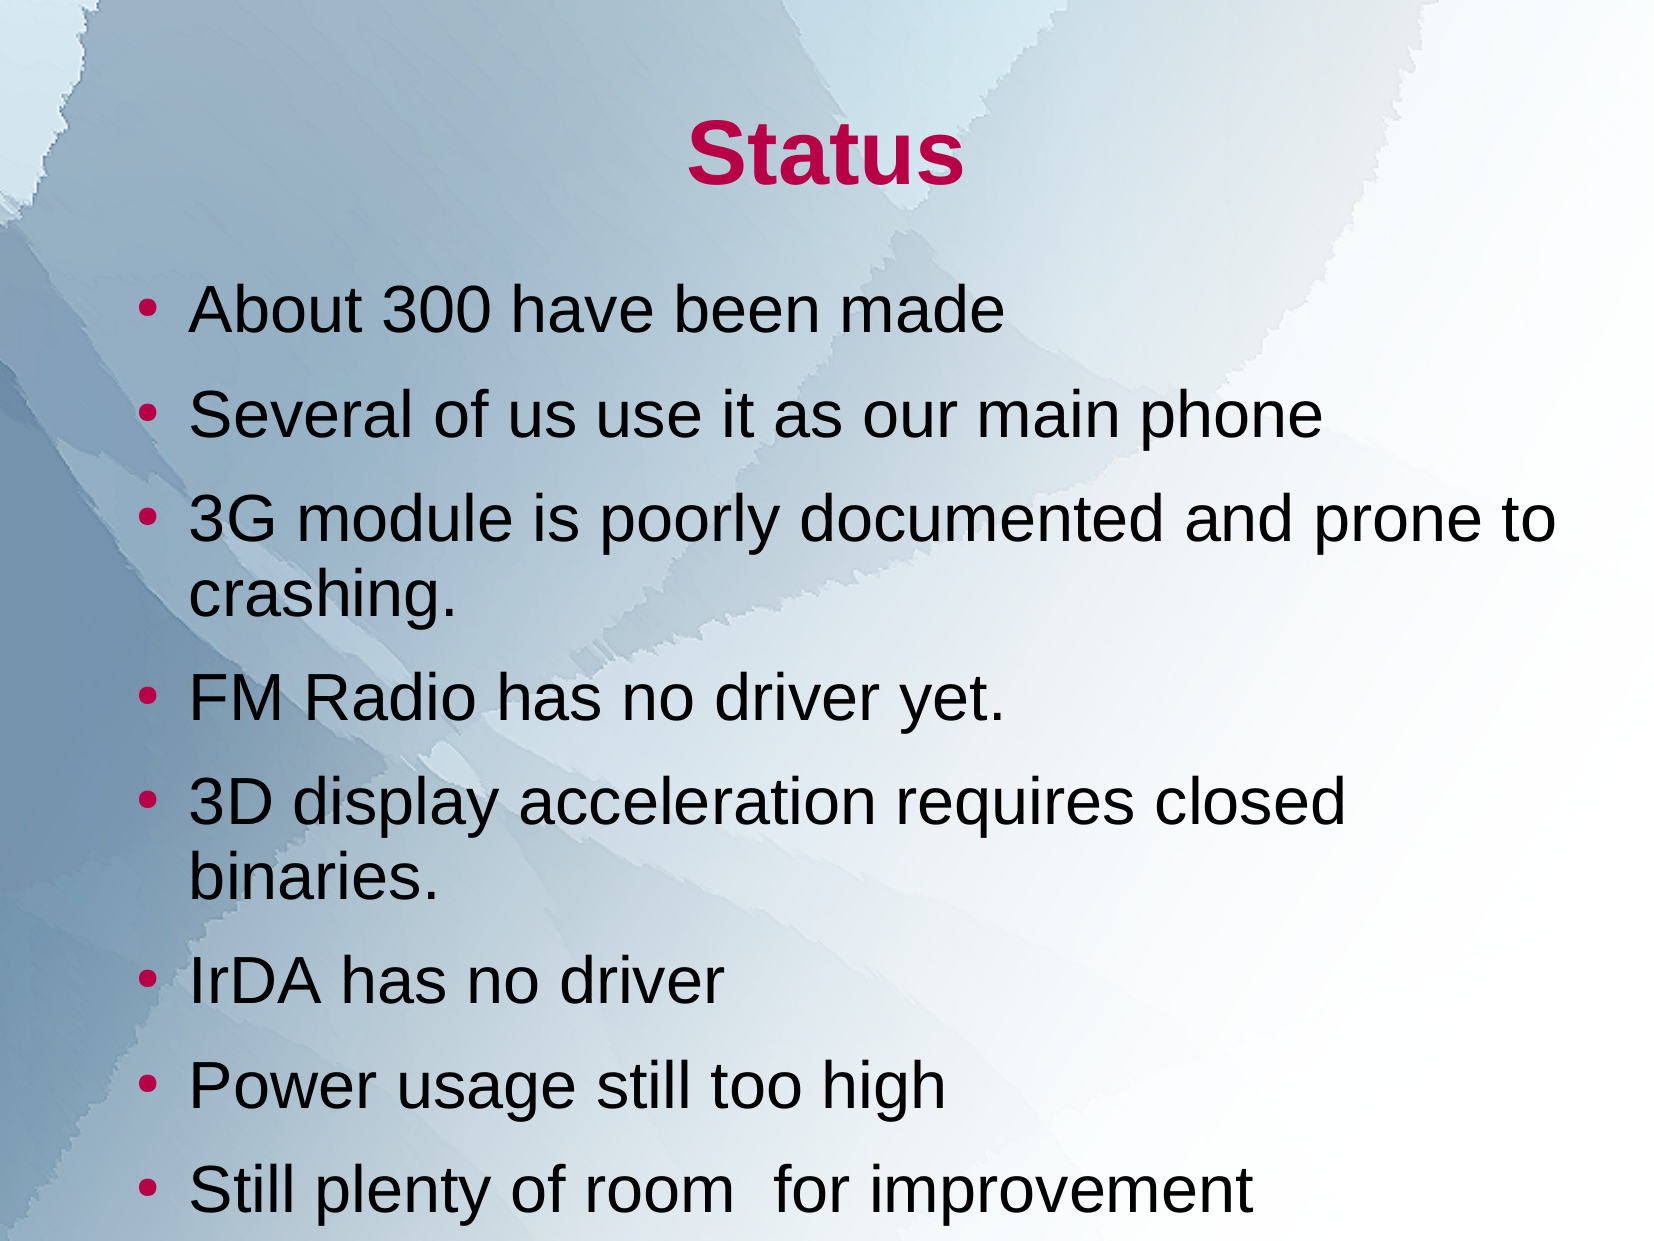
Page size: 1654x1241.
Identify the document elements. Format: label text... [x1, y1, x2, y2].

picture [0, 0, 1654, 1241]
title Status [82, 49, 1571, 257]
list About 300 have been made Several of us use it as our main phone 3G module is poorly documented and prone to crashing. FM Radio has no driver yet. 3D display acceleration requires closed binaries. IrDA has no driver Power usage still too high Still plenty of room for improvement [118, 272, 1571, 1227]
